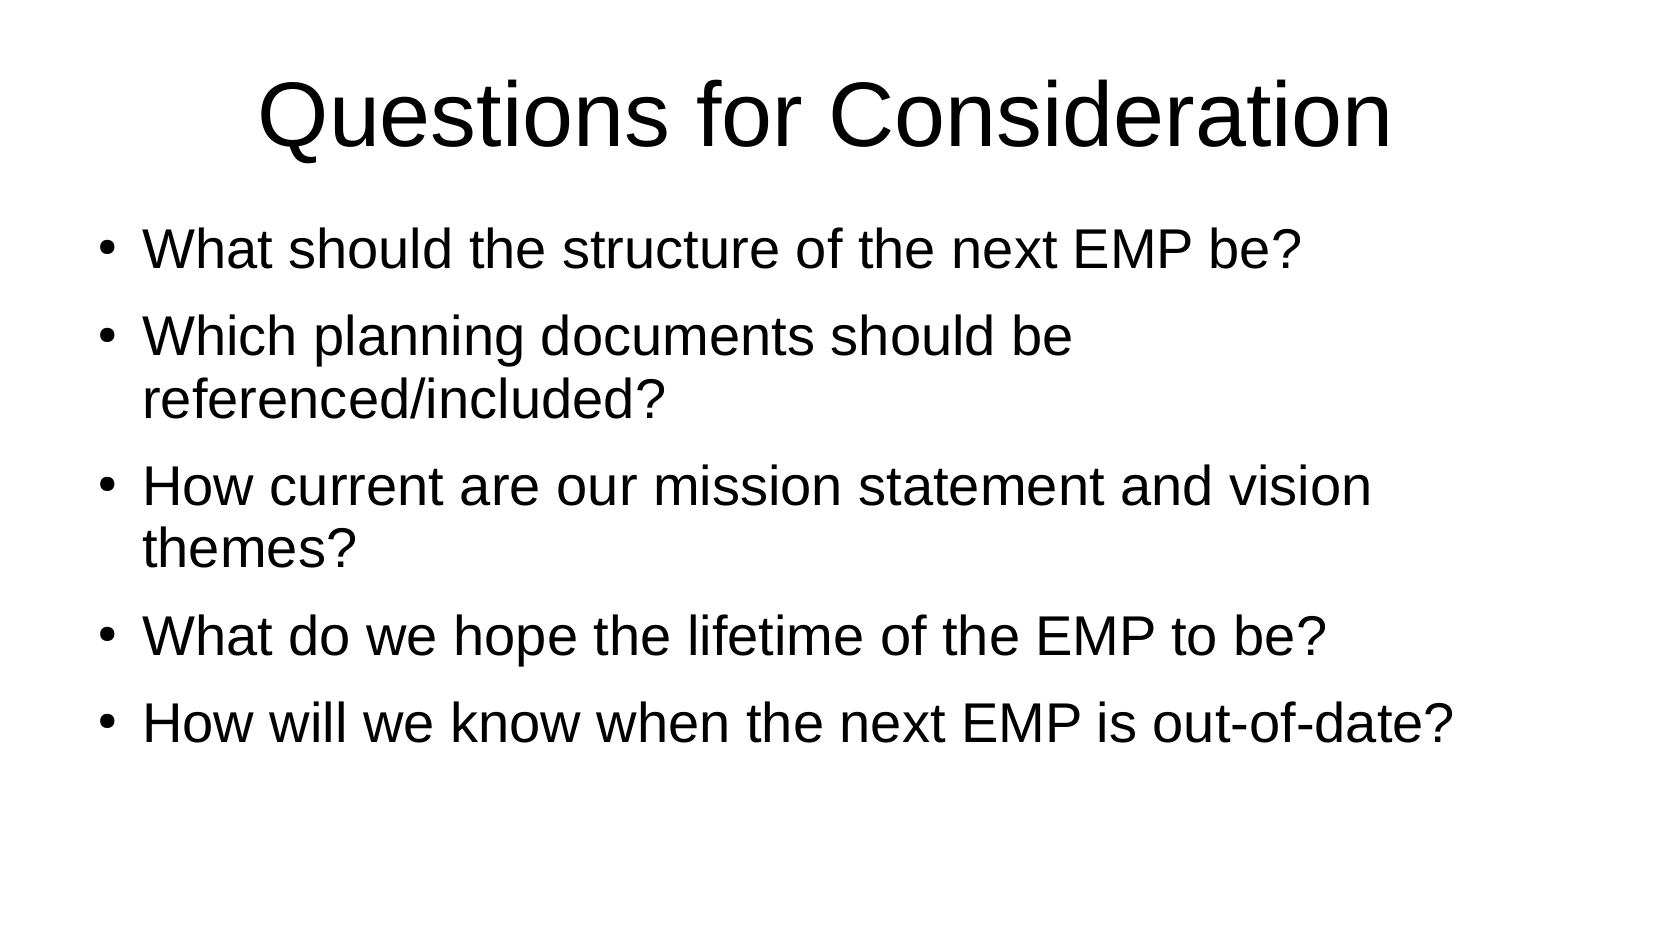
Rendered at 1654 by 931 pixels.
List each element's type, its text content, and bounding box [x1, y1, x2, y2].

title Questions for Consideration [82, 37, 1571, 193]
list What should the structure of the next EMP be? Which planning documents should be referenced/included? How current are our mission statement and vision themes? What do we hope the lifetime of the EMP to be? How will we know when the next EMP is out-of-date? [82, 217, 1571, 758]
